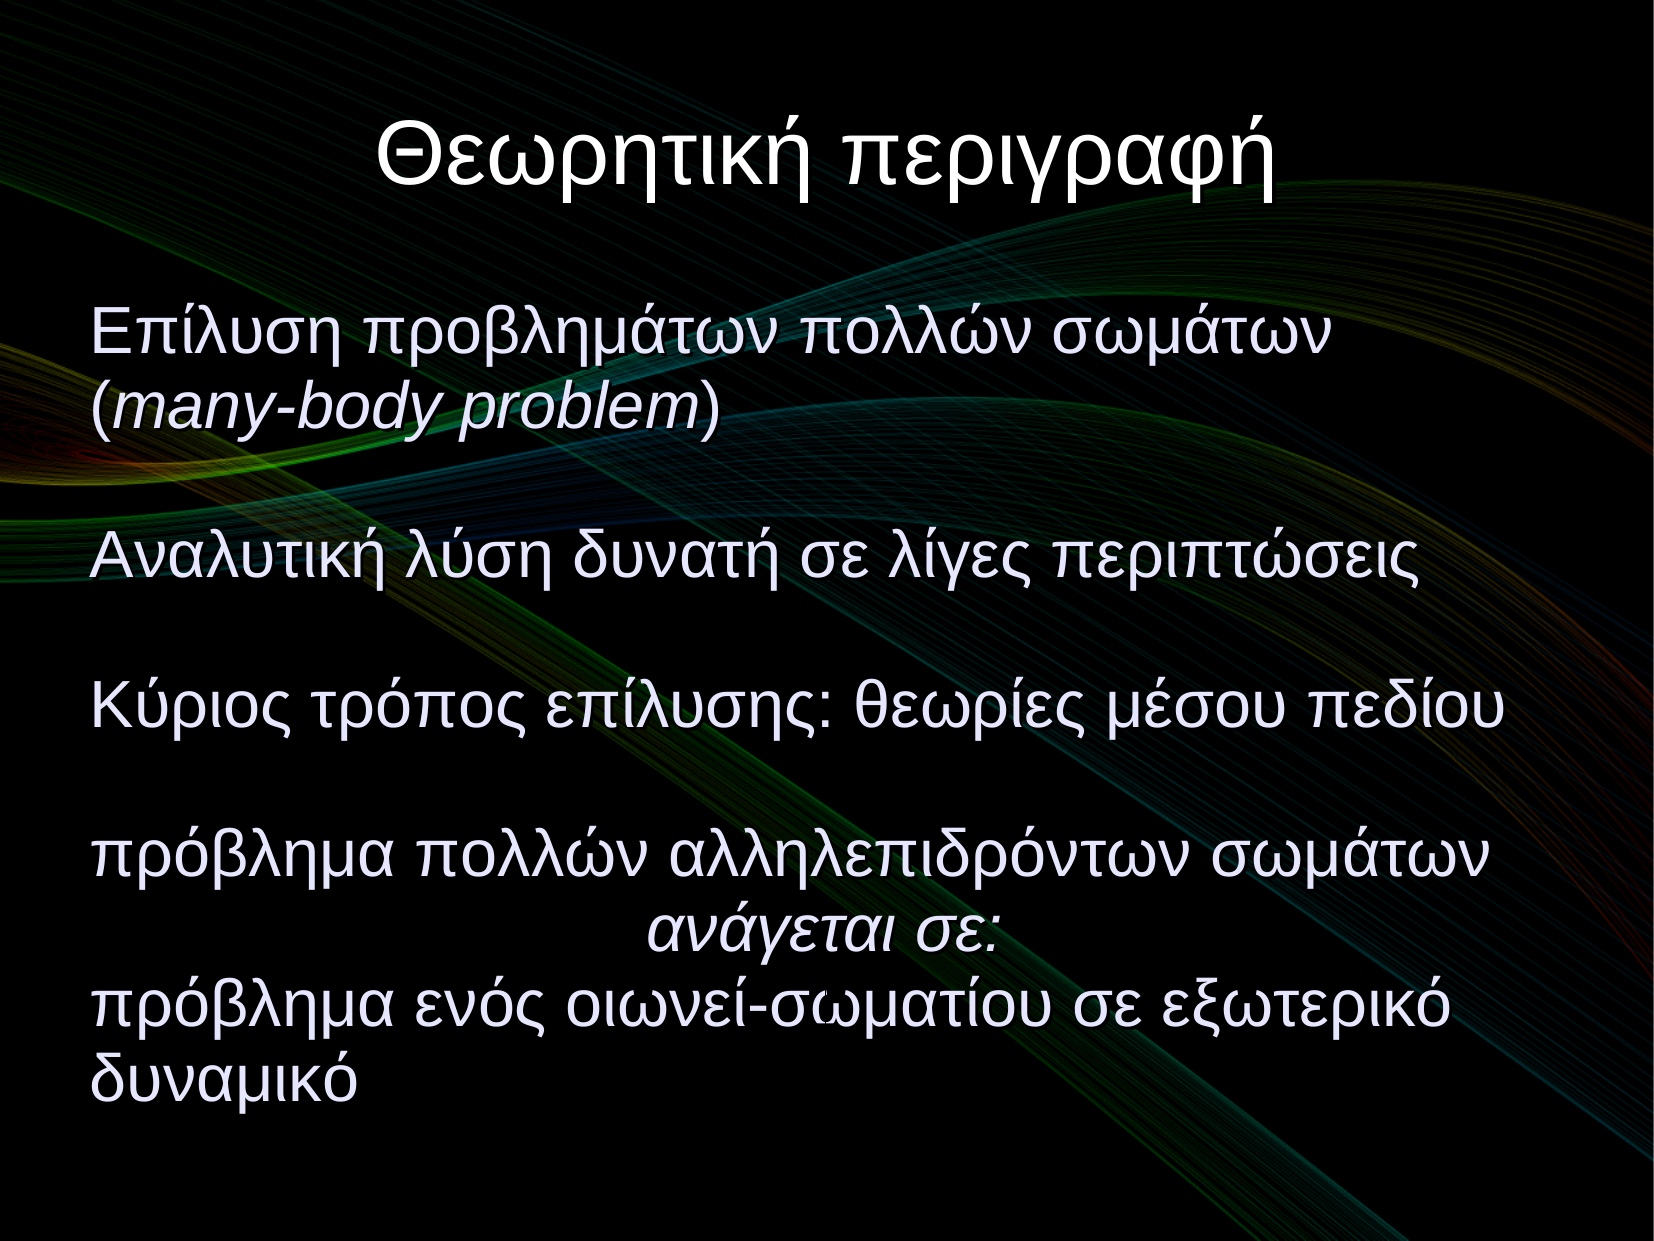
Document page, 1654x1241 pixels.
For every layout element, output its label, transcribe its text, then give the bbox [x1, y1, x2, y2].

title Θεωρητική περιγραφή [82, 56, 1571, 250]
picture [0, 0, 1654, 1241]
text_box Eπίλυση προβλημάτων πολλών σωμάτων (many-body problem) Αναλυτική λύση δυνατή σε λίγες περιπτώσεις Κύριος τρόπος επίλυσης: θεωρίες μέσου πεδίου πρόβλημα πολλών αλληλεπιδρόντων σωμάτων ανάγεται σε: πρόβλημα ενός οιωνεί-σωματίου σε εξωτερικό δυναμικό [75, 285, 1576, 1123]
